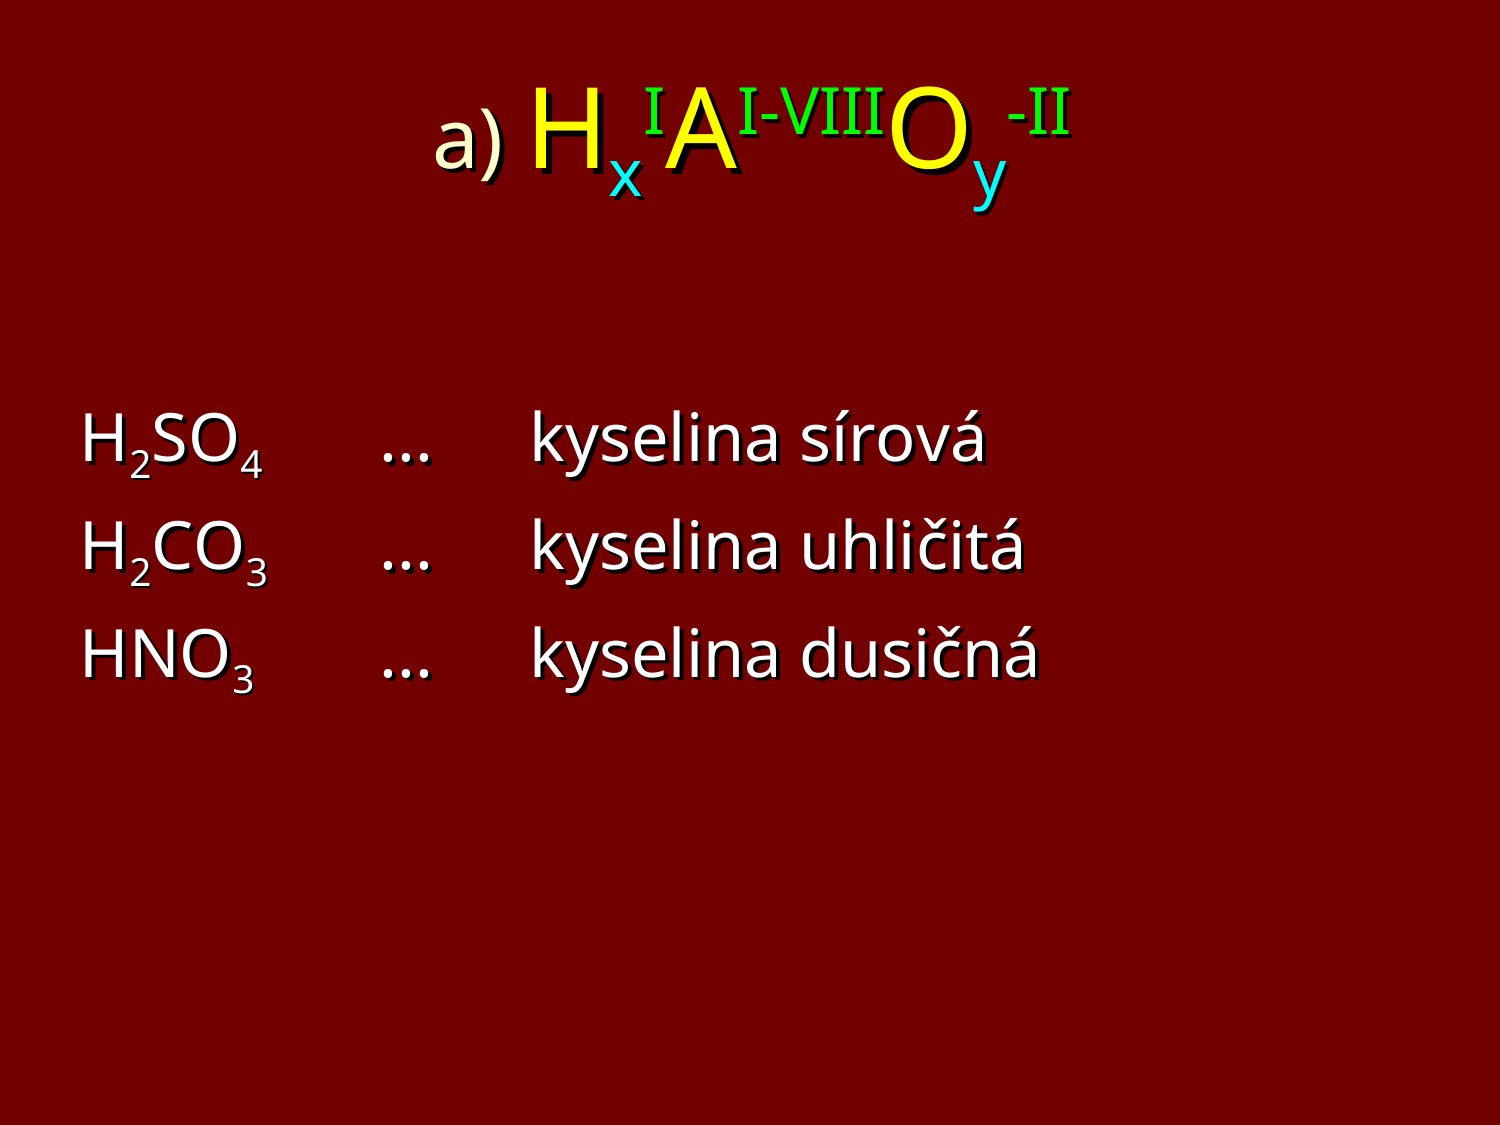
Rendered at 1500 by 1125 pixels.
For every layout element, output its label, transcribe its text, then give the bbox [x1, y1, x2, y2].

title a) HxIAI-VIIIOy-II [76, 48, 1427, 320]
list H2SO4 ... kyselina sírová H2CO3 ... kyselina uhličitá HNO3 ... kyselina dusičná [64, 387, 1415, 1125]
